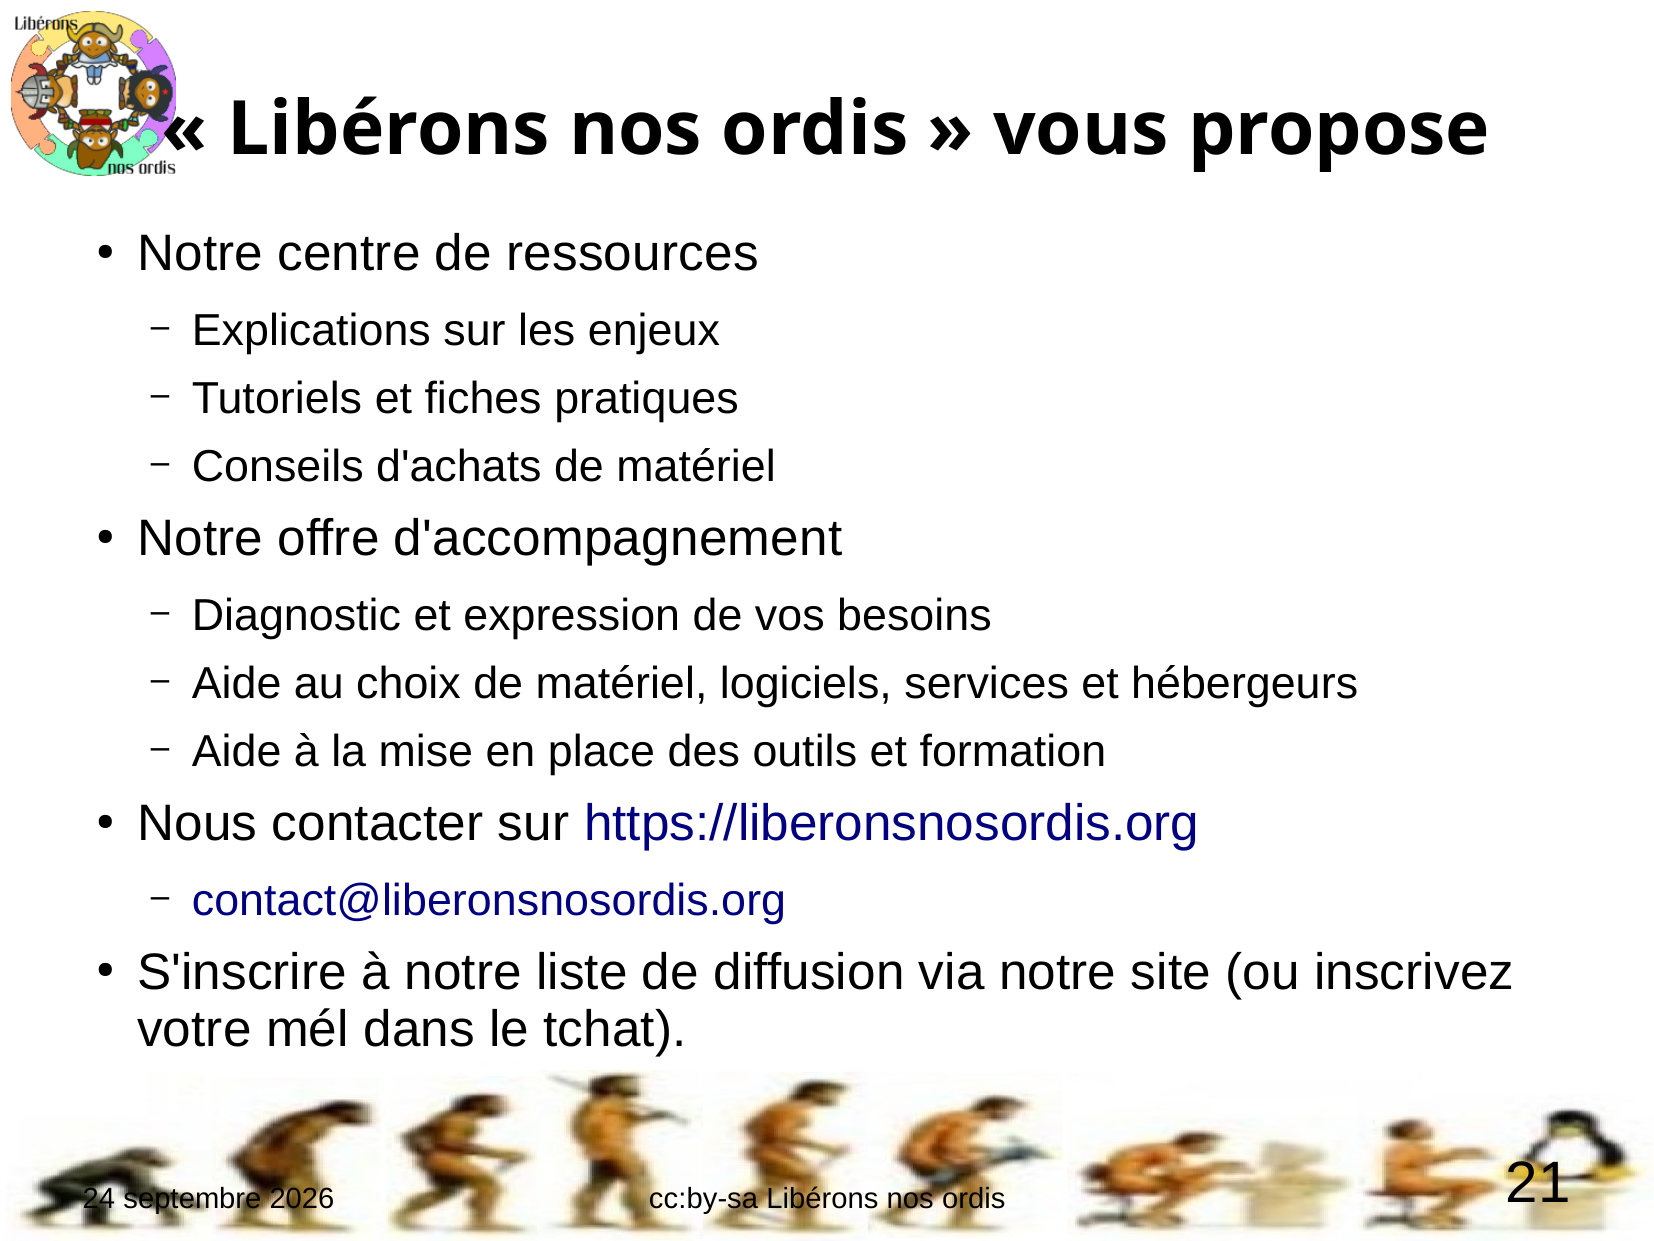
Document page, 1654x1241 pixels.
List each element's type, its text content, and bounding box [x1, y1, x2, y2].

title « Libérons nos ordis » vous propose [82, 49, 1571, 201]
picture [0, 1062, 1654, 1241]
picture [11, 11, 176, 176]
list Notre centre de ressources Explications sur les enjeux Tutoriels et fiches pratiques Conseils d'achats de matériel Notre offre d'accompagnement Diagnostic et expression de vos besoins Aide au choix de matériel, logiciels, services et hébergeurs Aide à la mise en place des outils et formation Nous contacter sur https://liberonsnosordis.org contact@liberonsnosordis.org S'inscrire à notre liste de diffusion via notre site (ou inscrivez votre mél dans le tchat). [82, 224, 1571, 1063]
